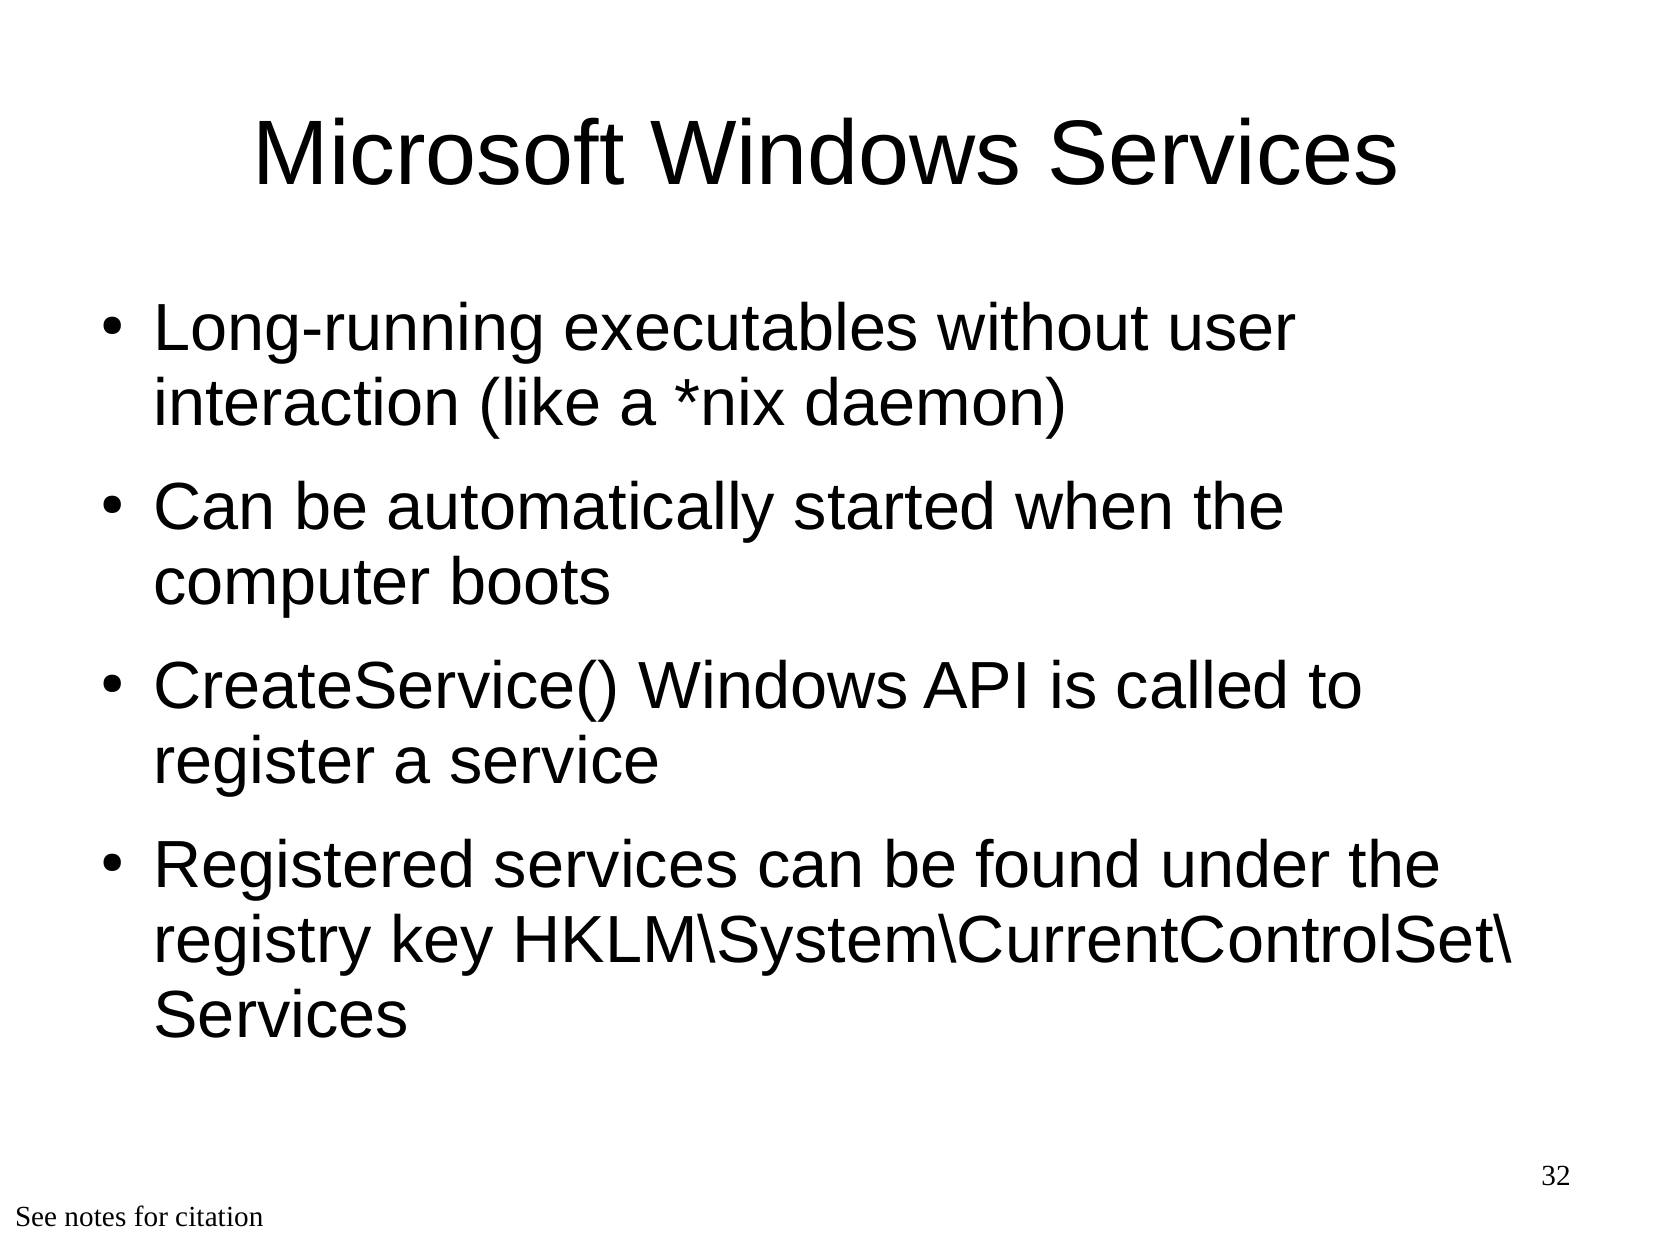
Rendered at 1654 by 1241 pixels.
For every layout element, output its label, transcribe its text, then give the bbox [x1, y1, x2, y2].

title Microsoft Windows Services [82, 49, 1571, 257]
list Long-running executables without user interaction (like a *nix daemon) Can be automatically started when the computer boots CreateService() Windows API is called to register a service Registered services can be found under the registry key HKLM\System\CurrentControlSet\Services [82, 290, 1576, 1141]
